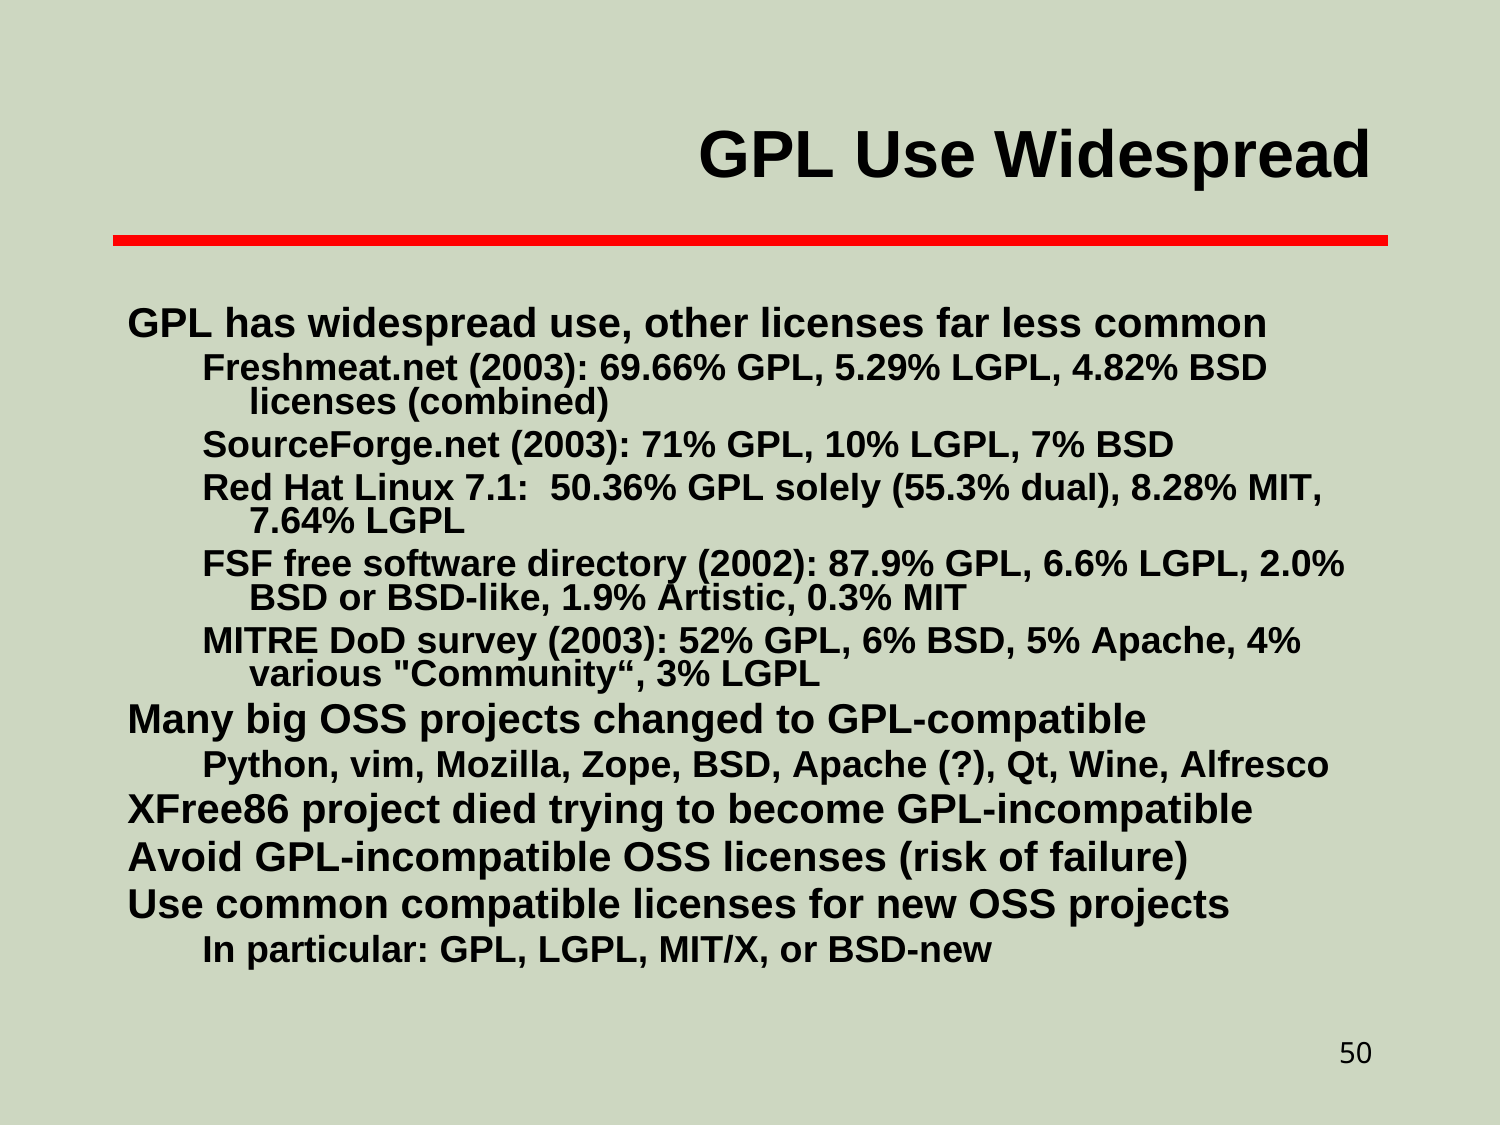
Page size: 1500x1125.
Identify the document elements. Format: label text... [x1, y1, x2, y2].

list GPL has widespread use, other licenses far less common Freshmeat.net (2003): 69.66% GPL, 5.29% LGPL, 4.82% BSD licenses (combined) SourceForge.net (2003): 71% GPL, 10% LGPL, 7% BSD Red Hat Linux 7.1: 50.36% GPL solely (55.3% dual), 8.28% MIT, 7.64% LGPL FSF free software directory (2002): 87.9% GPL, 6.6% LGPL, 2.0% BSD or BSD-like, 1.9% Artistic, 0.3% MIT MITRE DoD survey (2003): 52% GPL, 6% BSD, 5% Apache, 4% various "Community“, 3% LGPL Many big OSS projects changed to GPL-compatible Python, vim, Mozilla, Zope, BSD, Apache (?), Qt, Wine, Alfresco XFree86 project died trying to become GPL-incompatible Avoid GPL-incompatible OSS licenses (risk of failure) Use common compatible licenses for new OSS projects In particular: GPL, LGPL, MIT/X, or BSD-new [112, 299, 1388, 1065]
title GPL Use Widespread [337, 85, 1388, 224]
